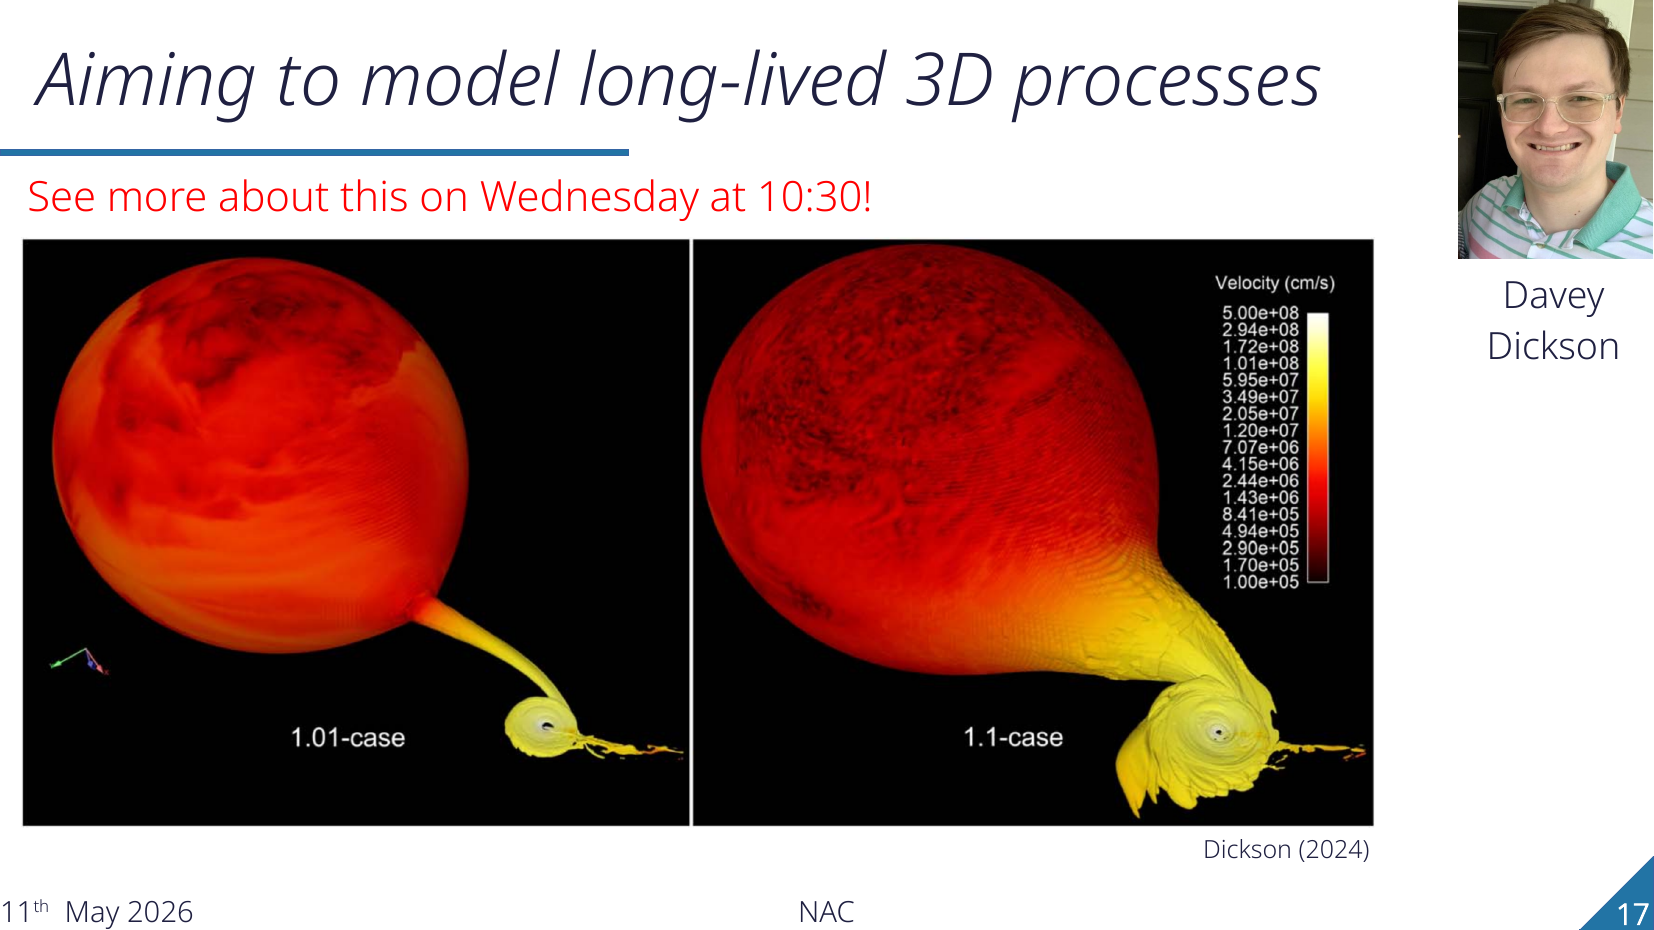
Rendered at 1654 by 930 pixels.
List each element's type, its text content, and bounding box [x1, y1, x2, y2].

picture [1458, 0, 1653, 260]
list See more about this on Wednesday at 10:30! [0, 166, 1528, 842]
text_box Dickson (2024) [1188, 824, 1653, 882]
list Davey Dickson [1528, 268, 1653, 443]
title Aiming to model long-lived 3D processes [37, 0, 1458, 156]
